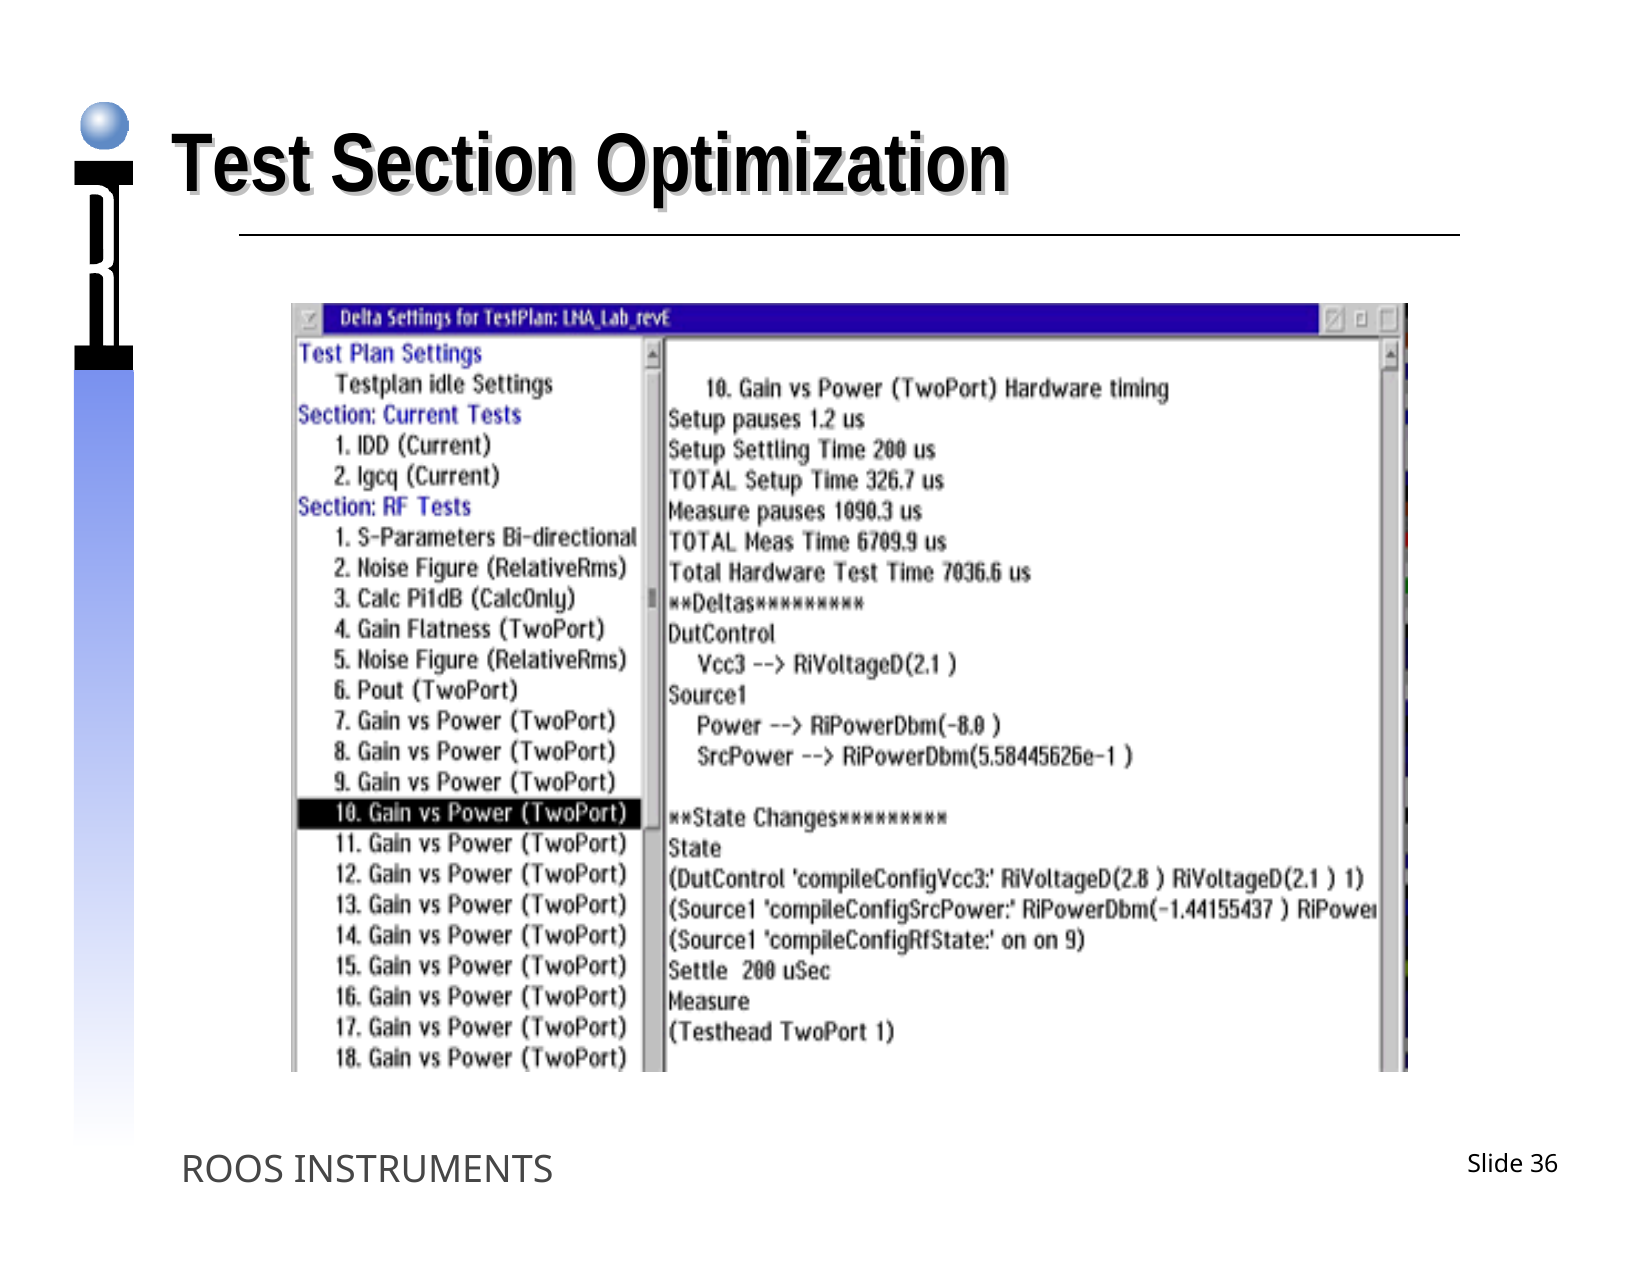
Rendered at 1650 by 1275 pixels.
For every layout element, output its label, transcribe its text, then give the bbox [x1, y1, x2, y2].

picture [291, 303, 1408, 1072]
text_box Test Section Optimization [171, 33, 1525, 209]
